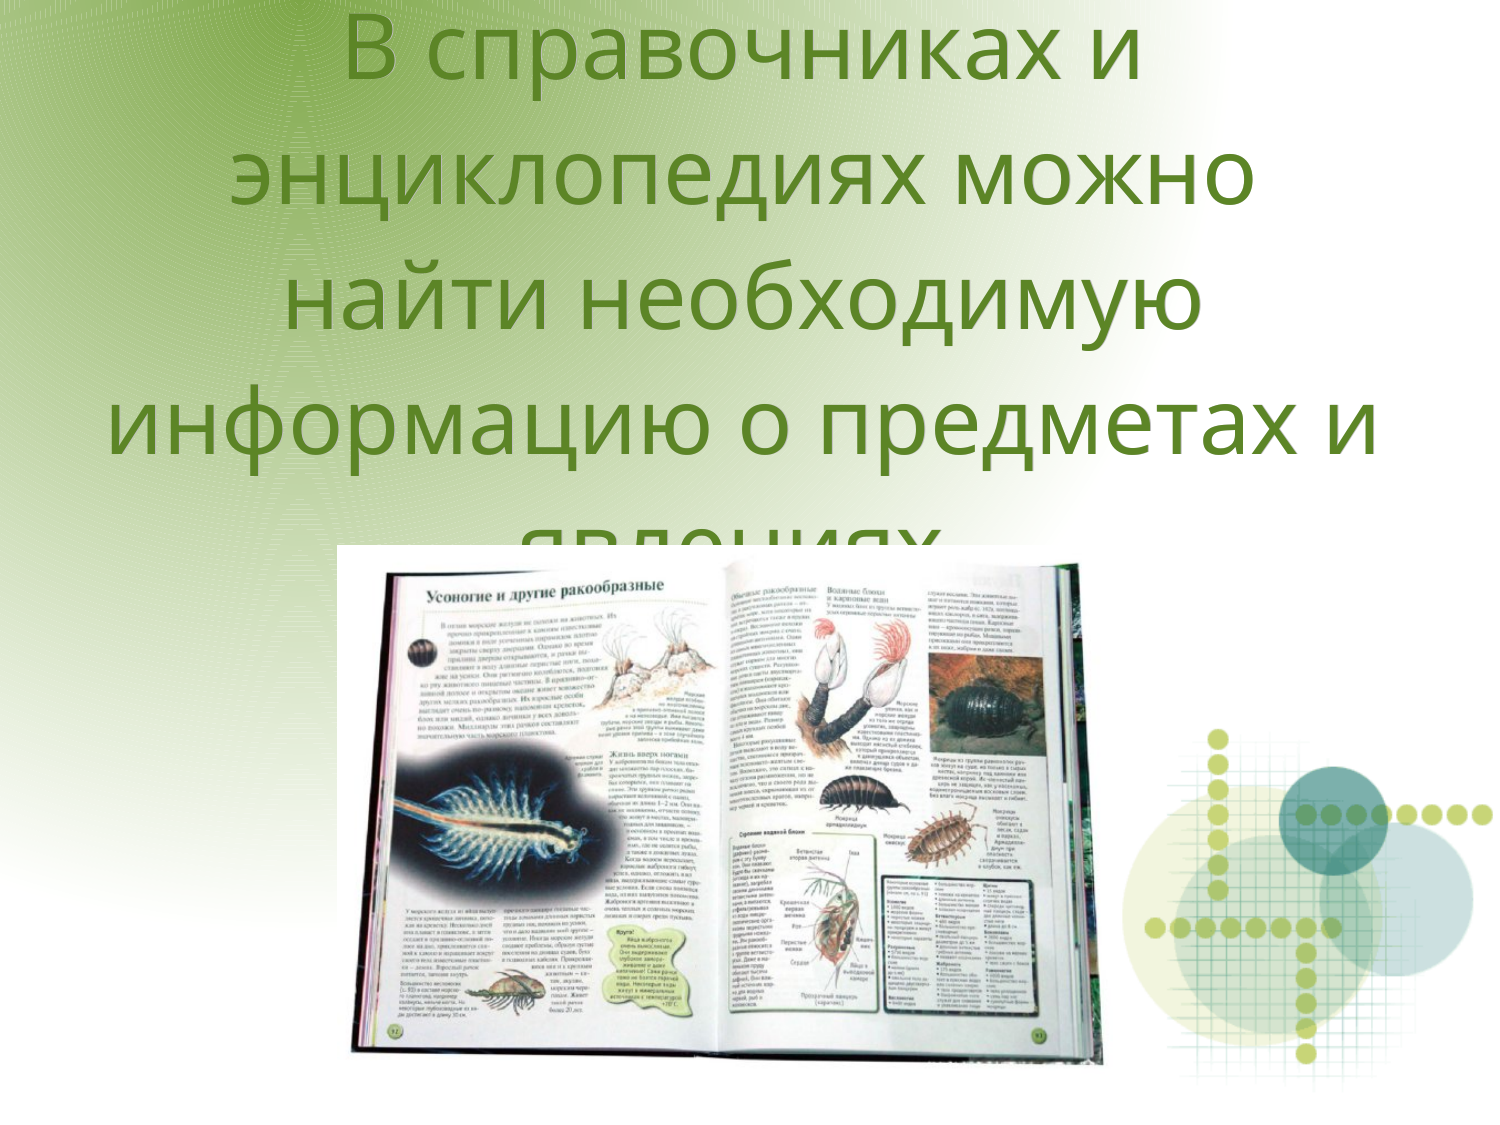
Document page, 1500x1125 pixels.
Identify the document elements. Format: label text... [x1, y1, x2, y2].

title В справочниках и энциклопедиях можно найти необходимую информацию о предметах и явлениях. [87, 0, 1400, 588]
picture [337, 545, 1500, 1098]
